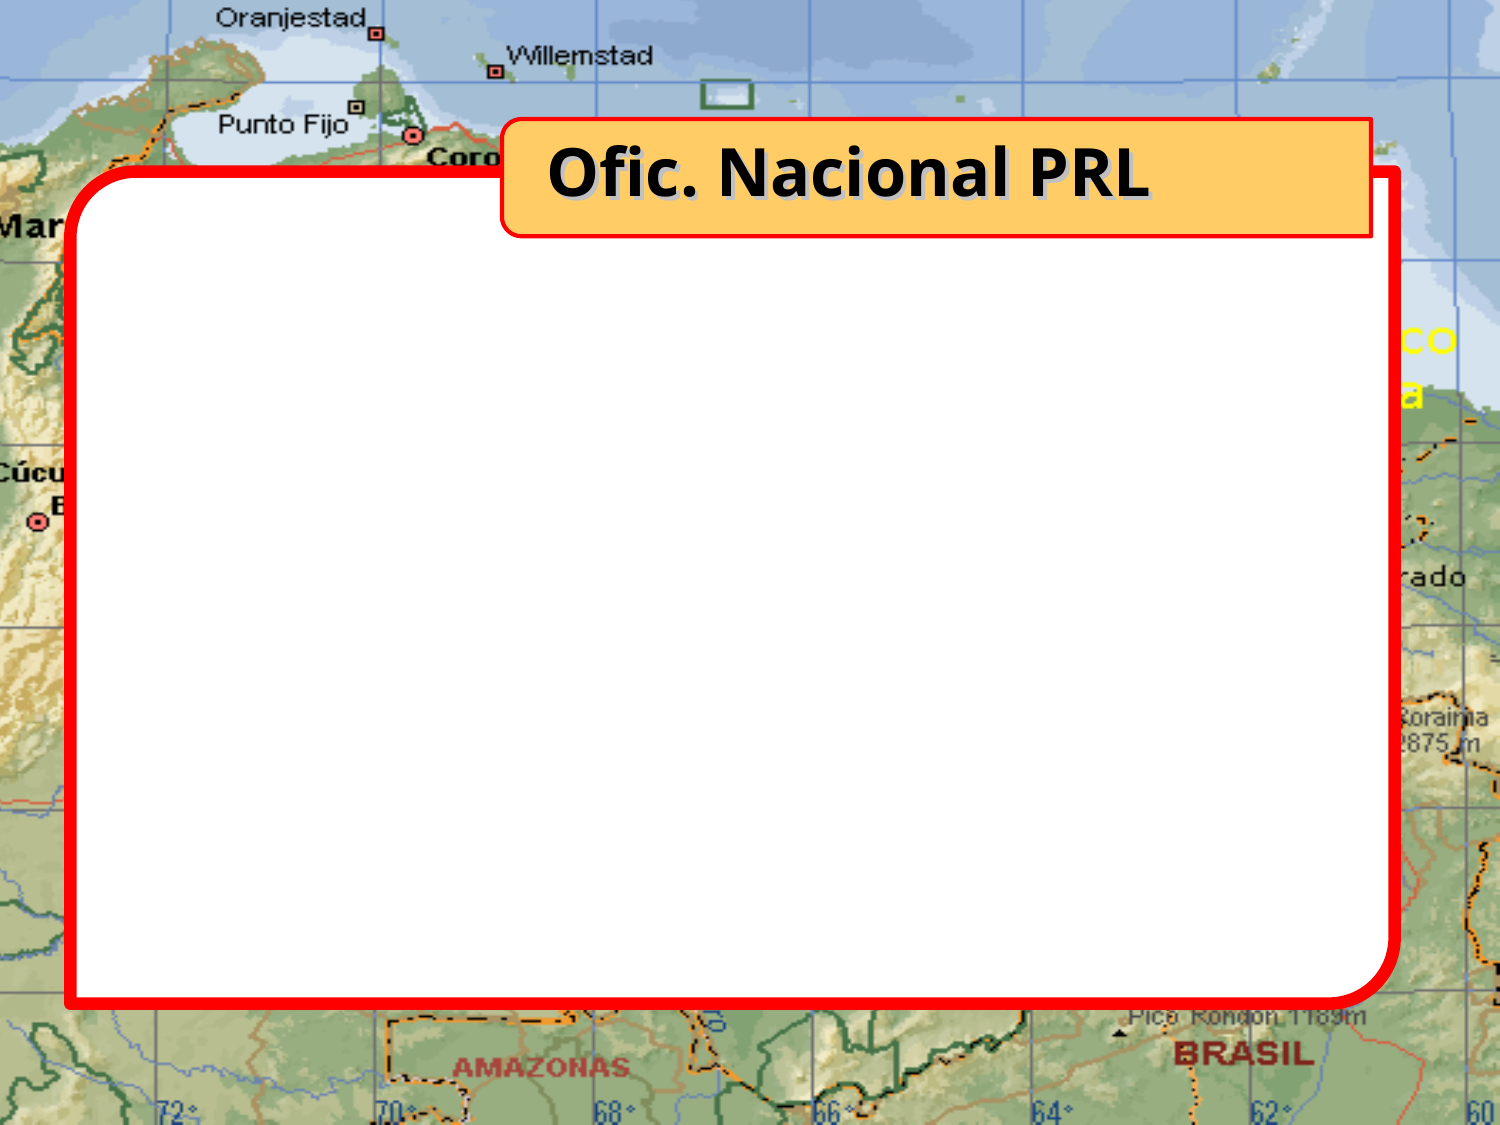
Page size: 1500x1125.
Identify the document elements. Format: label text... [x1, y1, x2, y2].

text_box Ofic. Nacional PRL [531, 118, 1418, 211]
picture [0, 0, 1500, 1125]
text_box [70, 119, 1395, 1004]
